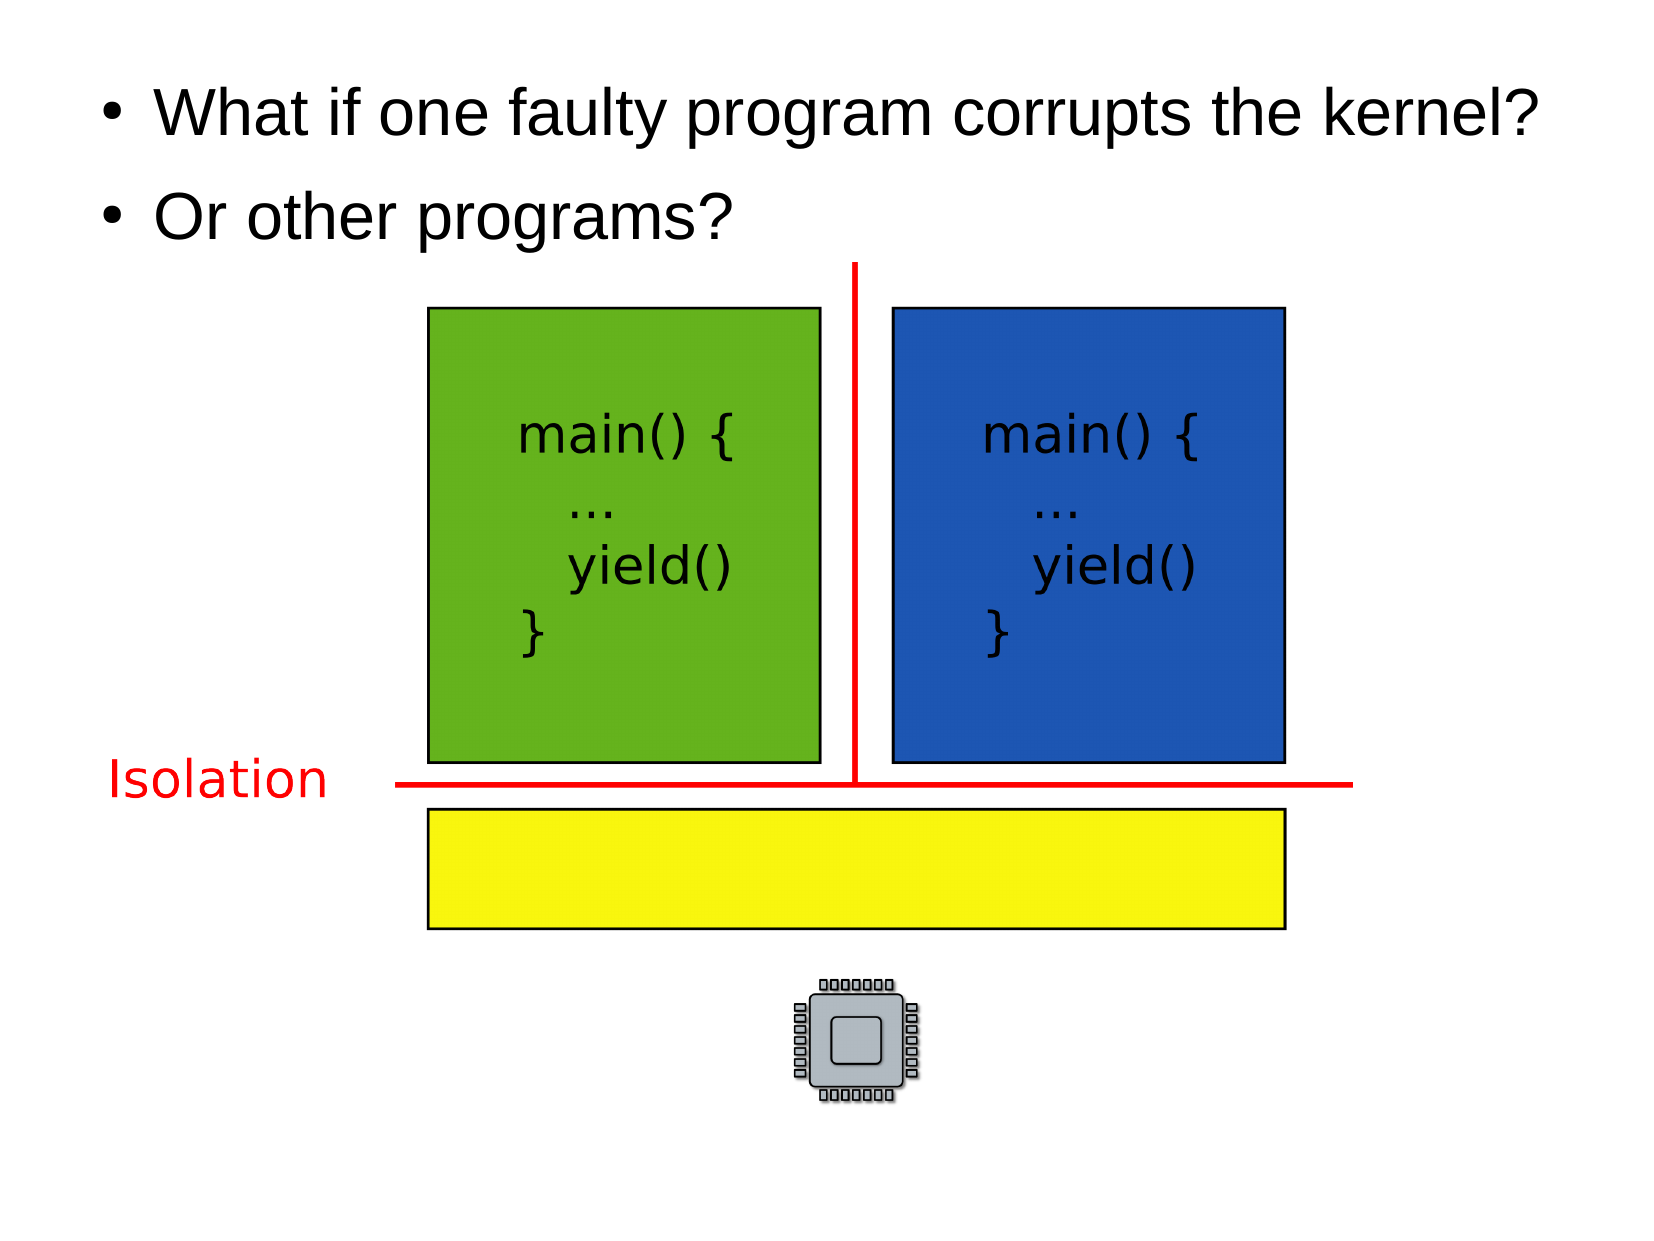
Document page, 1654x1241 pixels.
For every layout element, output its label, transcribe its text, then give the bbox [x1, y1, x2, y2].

picture [112, 262, 1353, 1114]
list What if one faulty program corrupts the kernel? Or other programs? [82, 75, 1576, 301]
